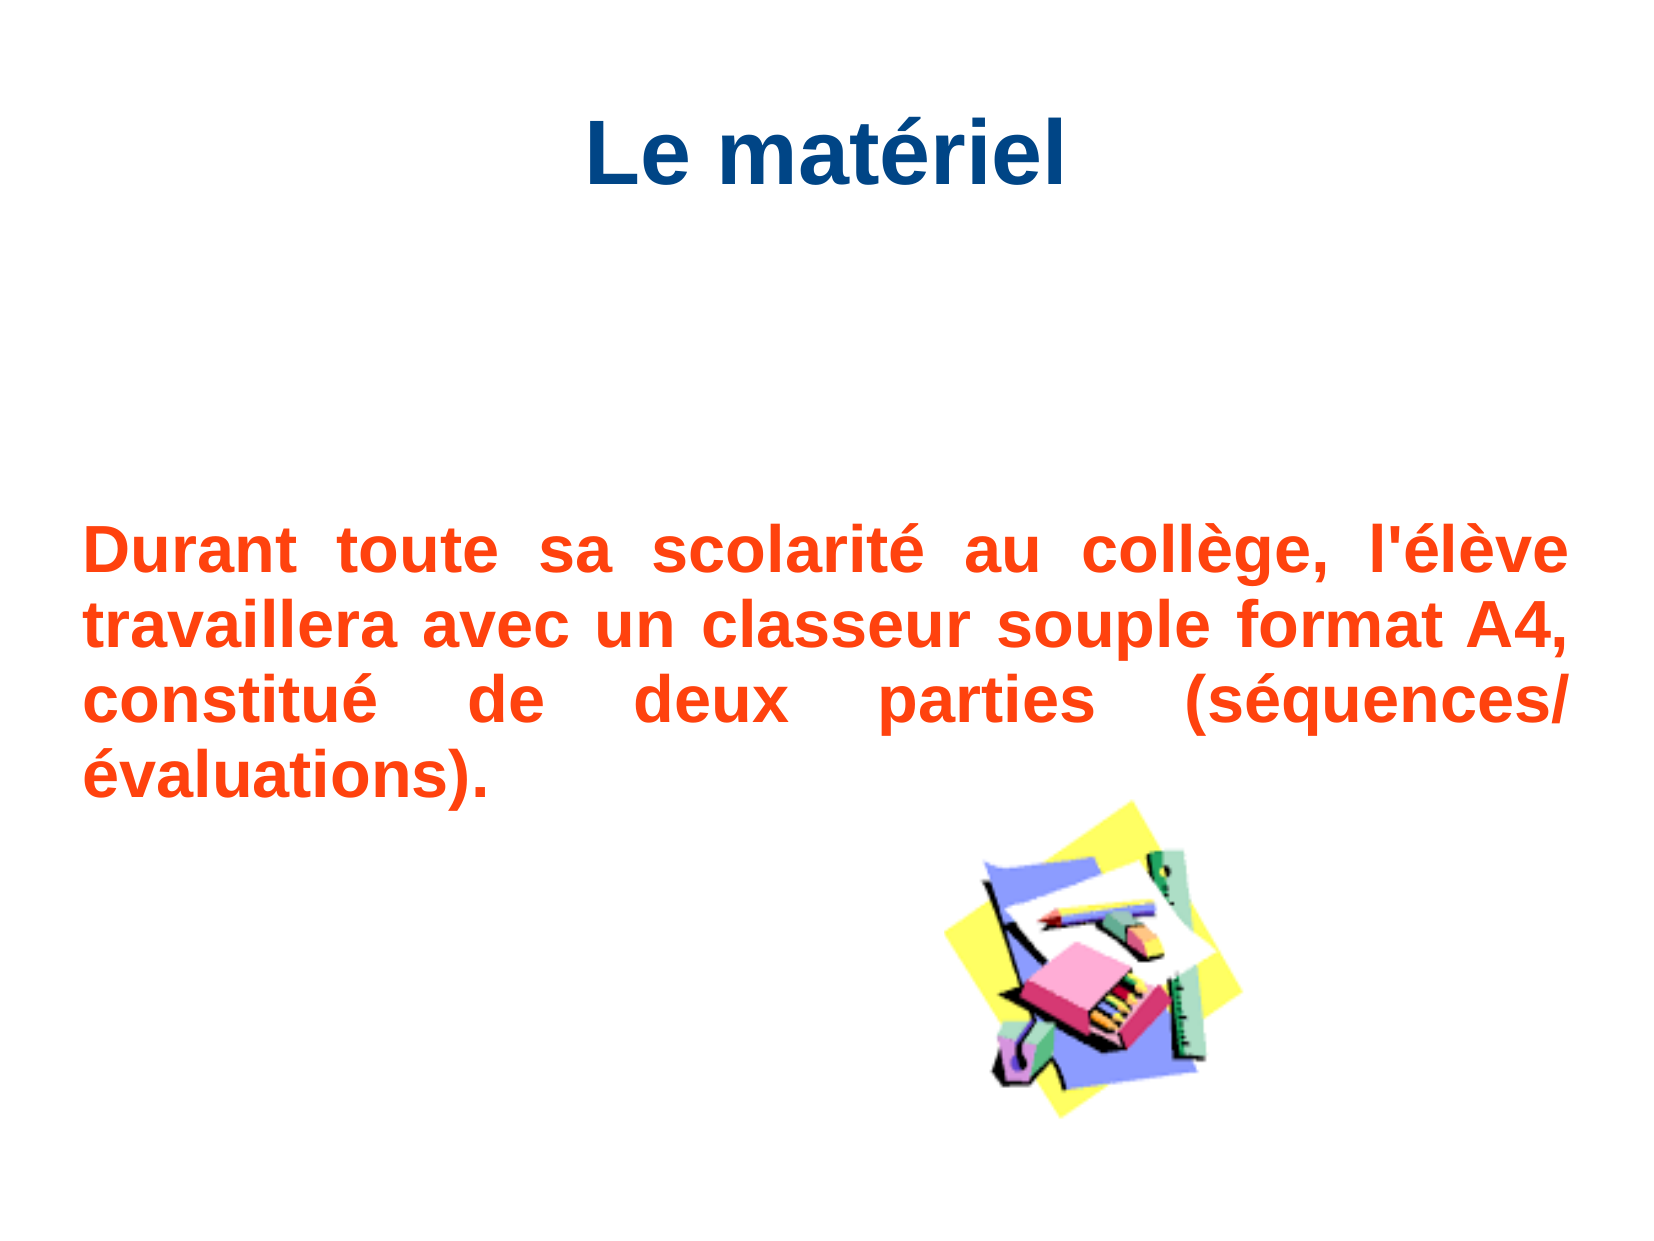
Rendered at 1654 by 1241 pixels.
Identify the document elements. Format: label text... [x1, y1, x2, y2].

picture [944, 798, 1246, 1123]
subtitle Durant toute sa scolarité au collège, l'élève travaillera avec un classeur souple format A4, constitué de deux parties (séquences/ évaluations). [82, 290, 1571, 1109]
title Le matériel [82, 49, 1571, 257]
